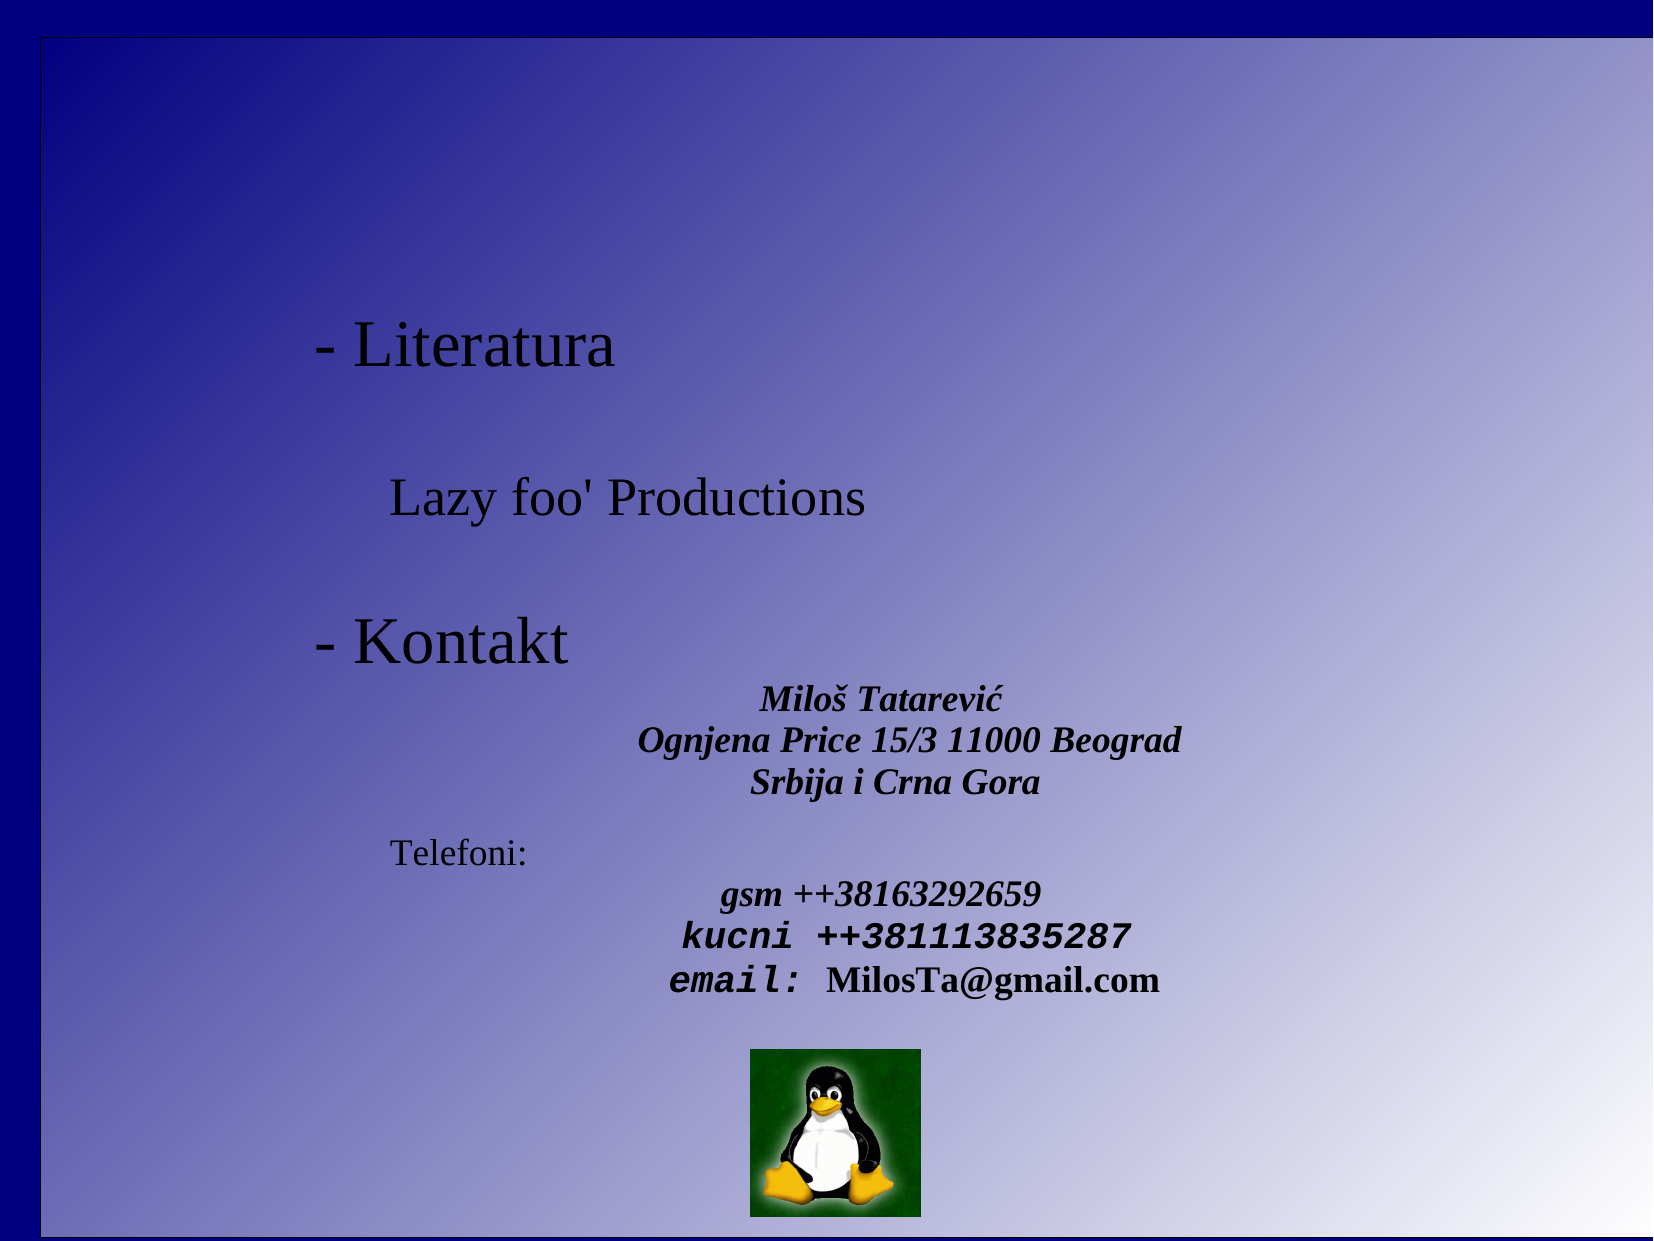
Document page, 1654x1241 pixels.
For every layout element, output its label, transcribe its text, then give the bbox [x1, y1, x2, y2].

text_box [40, 37, 1653, 1238]
picture [750, 1049, 921, 1217]
text_box - Literatura Lazy foo' Productions - Kontakt Miloš Tatarević Ognjena Price 15/3 11000 Beograd Srbija i Crna Gora Telefoni: gsm ++38163292659 kucni ++381113835287 email: MilosTa@gmail.com [300, 300, 1463, 1018]
